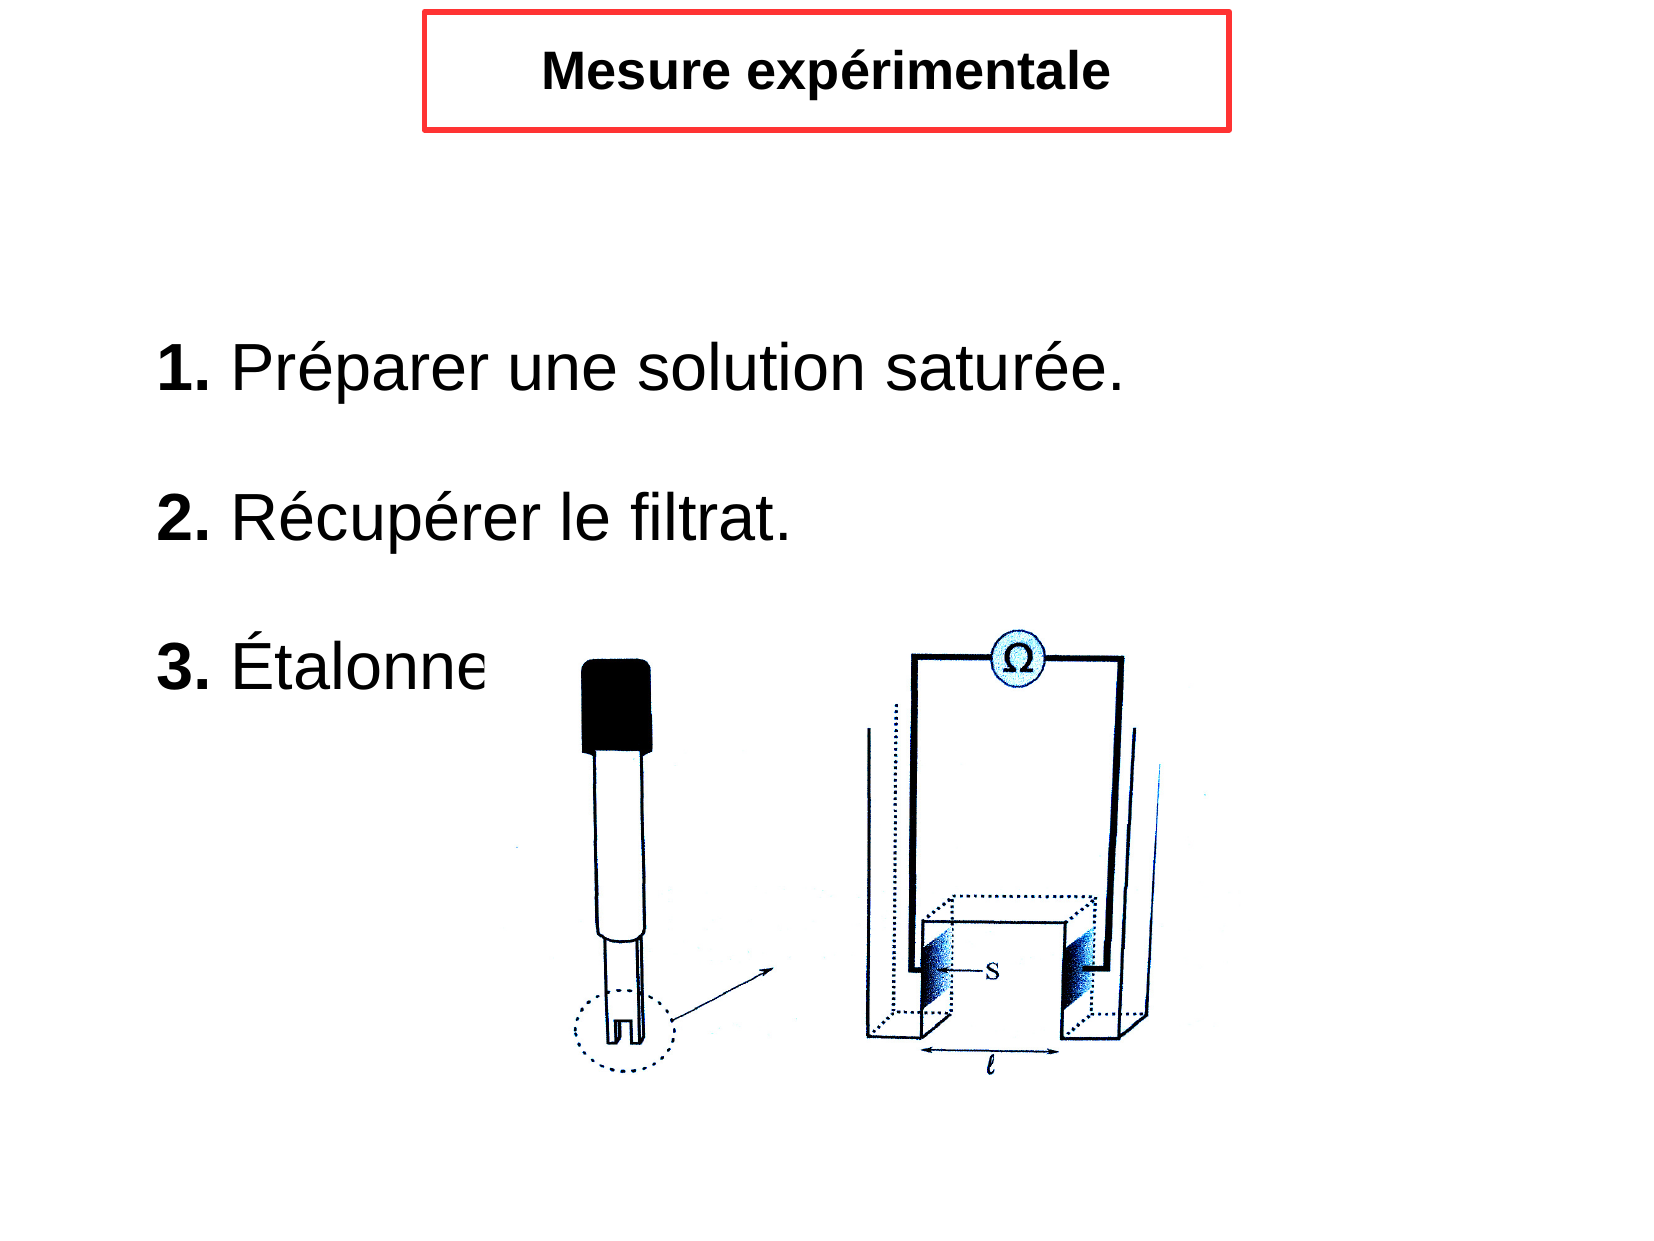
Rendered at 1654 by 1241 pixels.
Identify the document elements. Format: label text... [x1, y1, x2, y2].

text_box 1. Préparer une solution saturée. 2. Récupérer le filtrat. 3. Étalonner le conductimètre. [141, 248, 1560, 787]
text_box Mesure expérimentale [424, 11, 1230, 130]
picture [484, 621, 1241, 1075]
